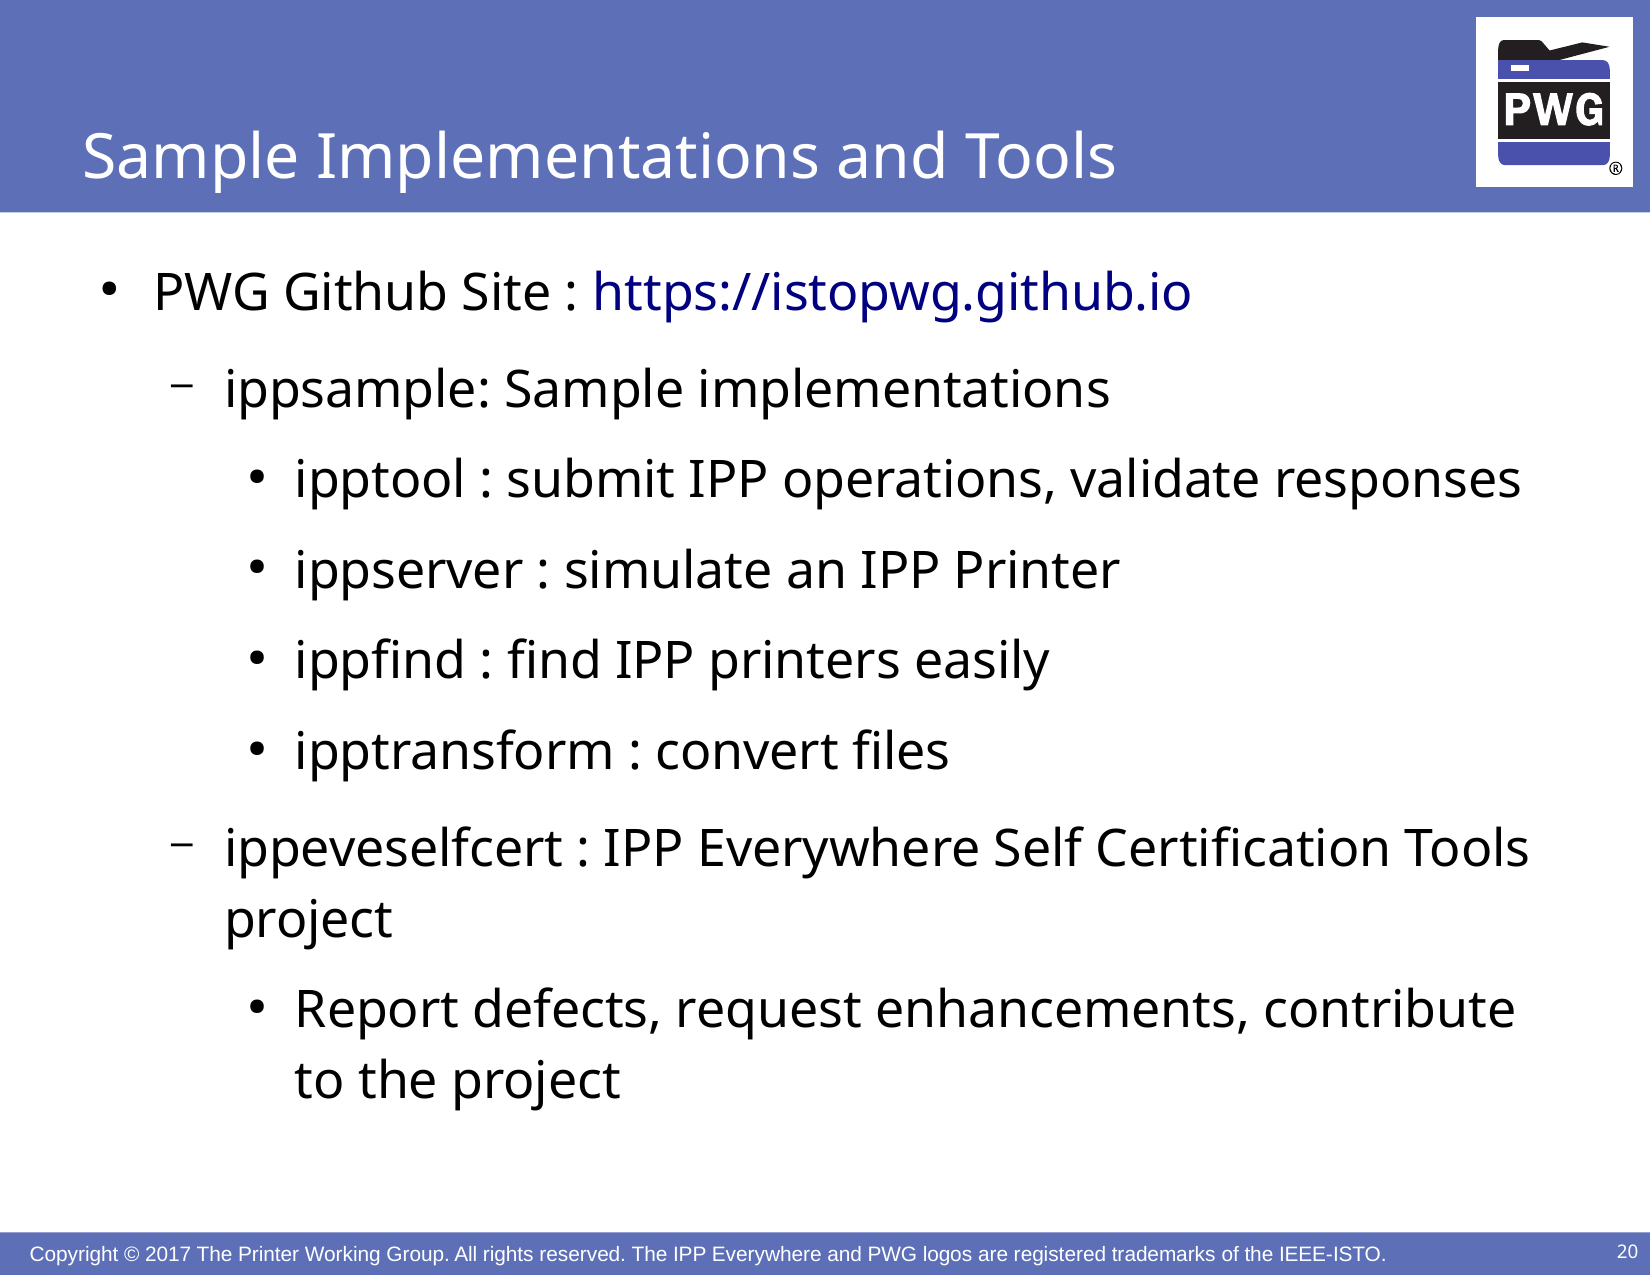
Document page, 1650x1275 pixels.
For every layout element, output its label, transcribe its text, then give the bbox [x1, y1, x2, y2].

title Sample Implementations and Tools [82, 8, 1449, 198]
list PWG Github Site : https://istopwg.github.io ippsample: Sample implementations ipptool : submit IPP operations, validate responses ippserver : simulate an IPP Printer ippfind : find IPP printers easily ipptransform : convert files ippeveselfcert : IPP Everywhere Self Certification Tools project Report defects, request enhancements, contribute to the project [82, 254, 1568, 1233]
